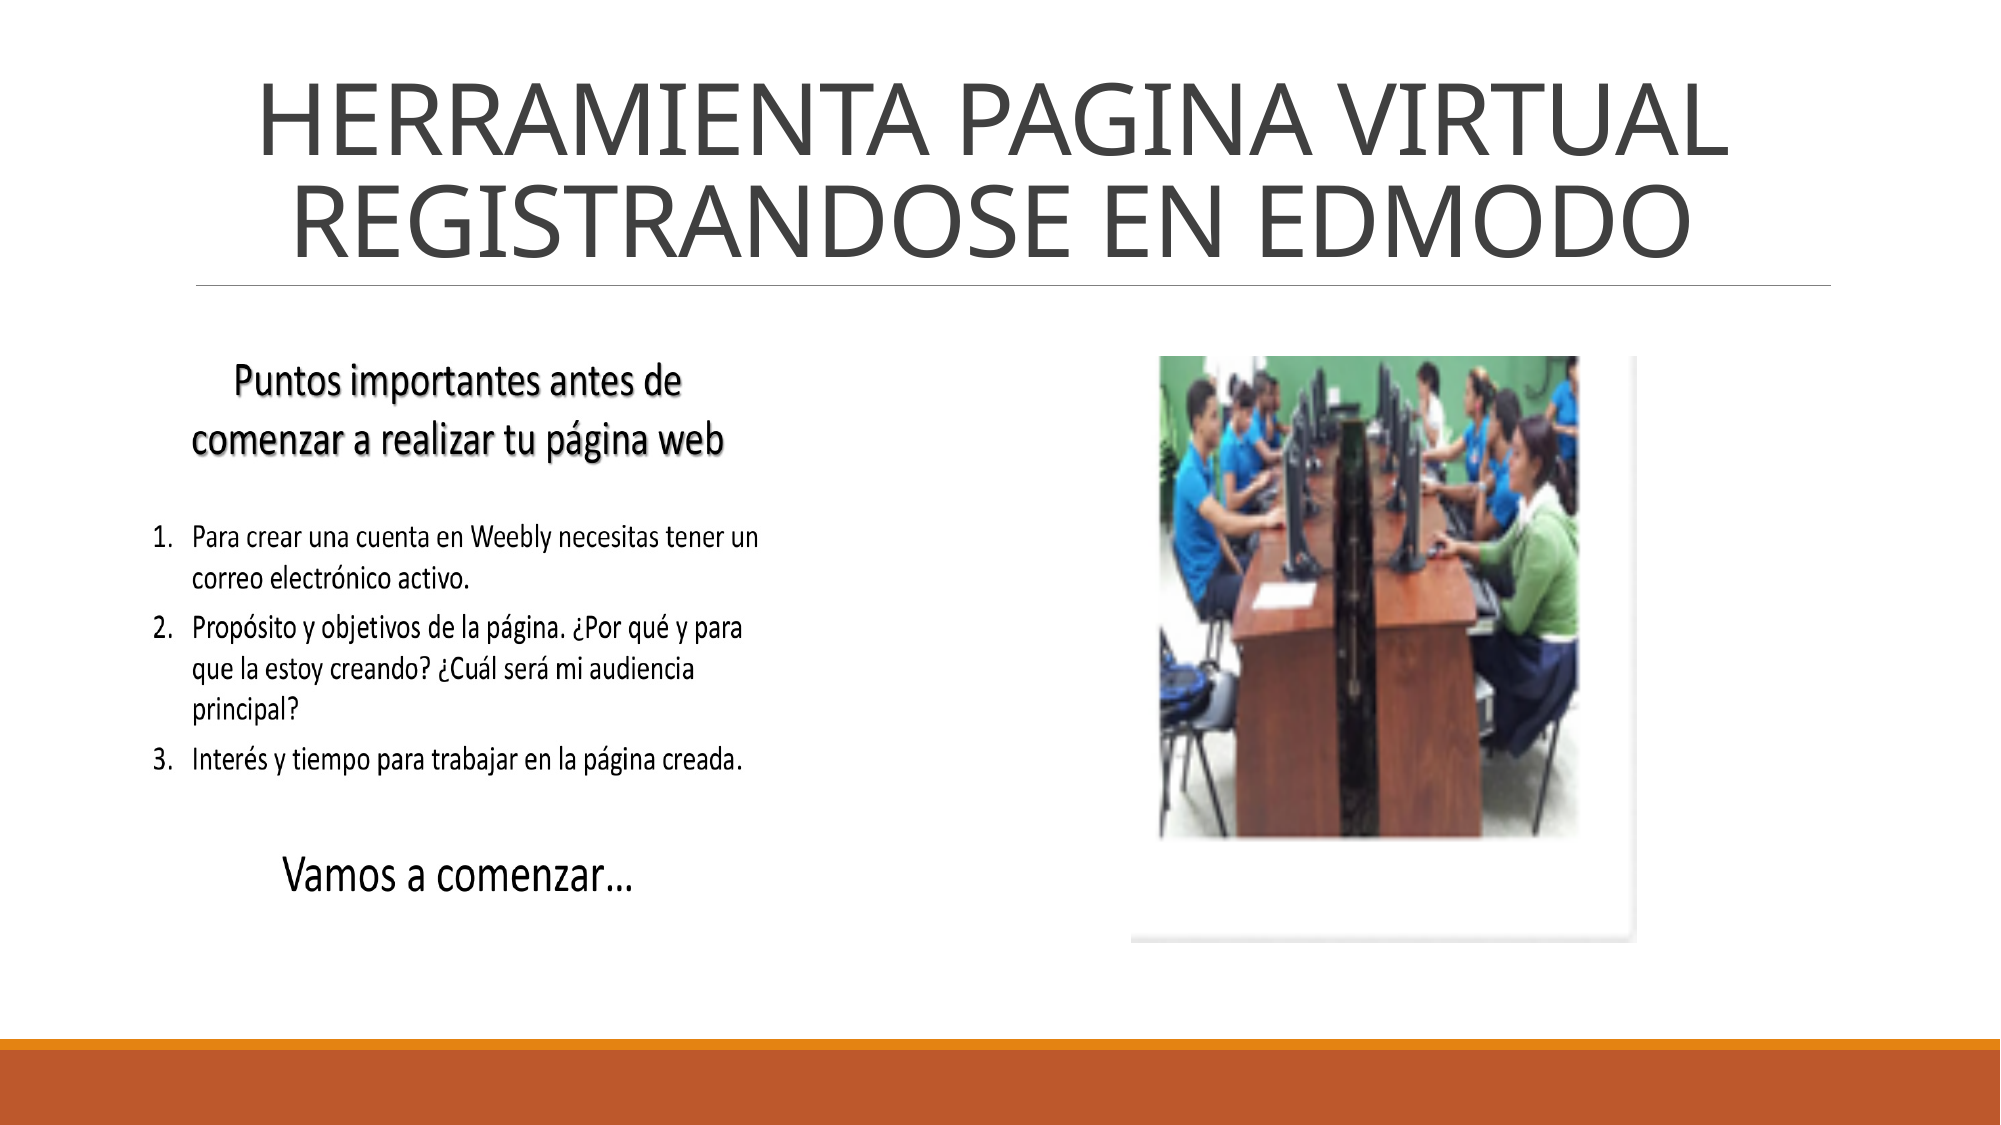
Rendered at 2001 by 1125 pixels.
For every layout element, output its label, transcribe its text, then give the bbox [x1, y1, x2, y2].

picture [1131, 356, 1637, 943]
title HERRAMIENTA PAGINA VIRTUAL REGISTRANDOSE EN EDMODO [180, 47, 1831, 286]
picture [111, 326, 804, 988]
